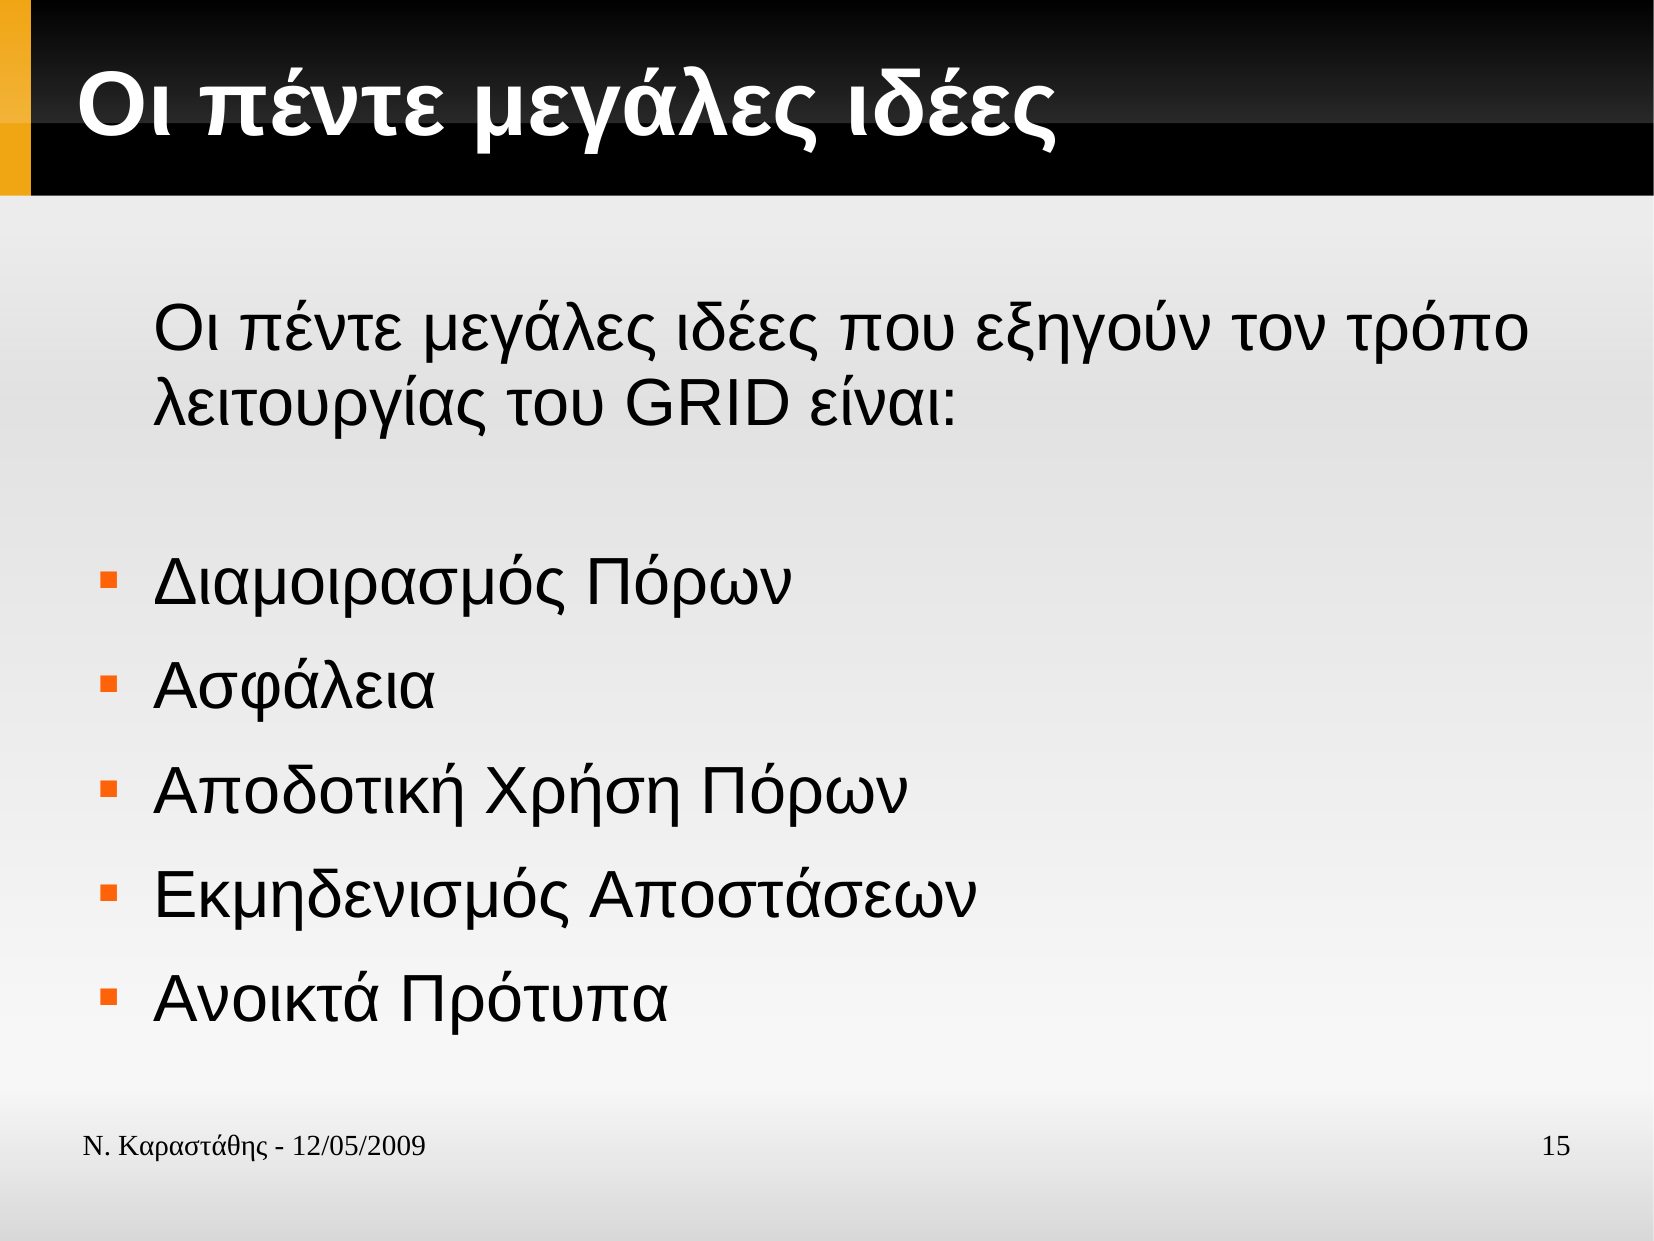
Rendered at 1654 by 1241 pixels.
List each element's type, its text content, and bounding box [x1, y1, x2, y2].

picture [0, 0, 1654, 1241]
list Οι πέντε μεγάλες ιδέες που εξηγούν τον τρόπο λειτουργίας του GRID είναι: Διαμοιρασμός Πόρων Ασφάλεια Αποδοτική Χρήση Πόρων Εκμηδενισμός Αποστάσεων Ανοικτά Πρότυπα [82, 290, 1571, 1094]
title Οι πέντε μεγάλες ιδέες [76, 7, 1565, 200]
